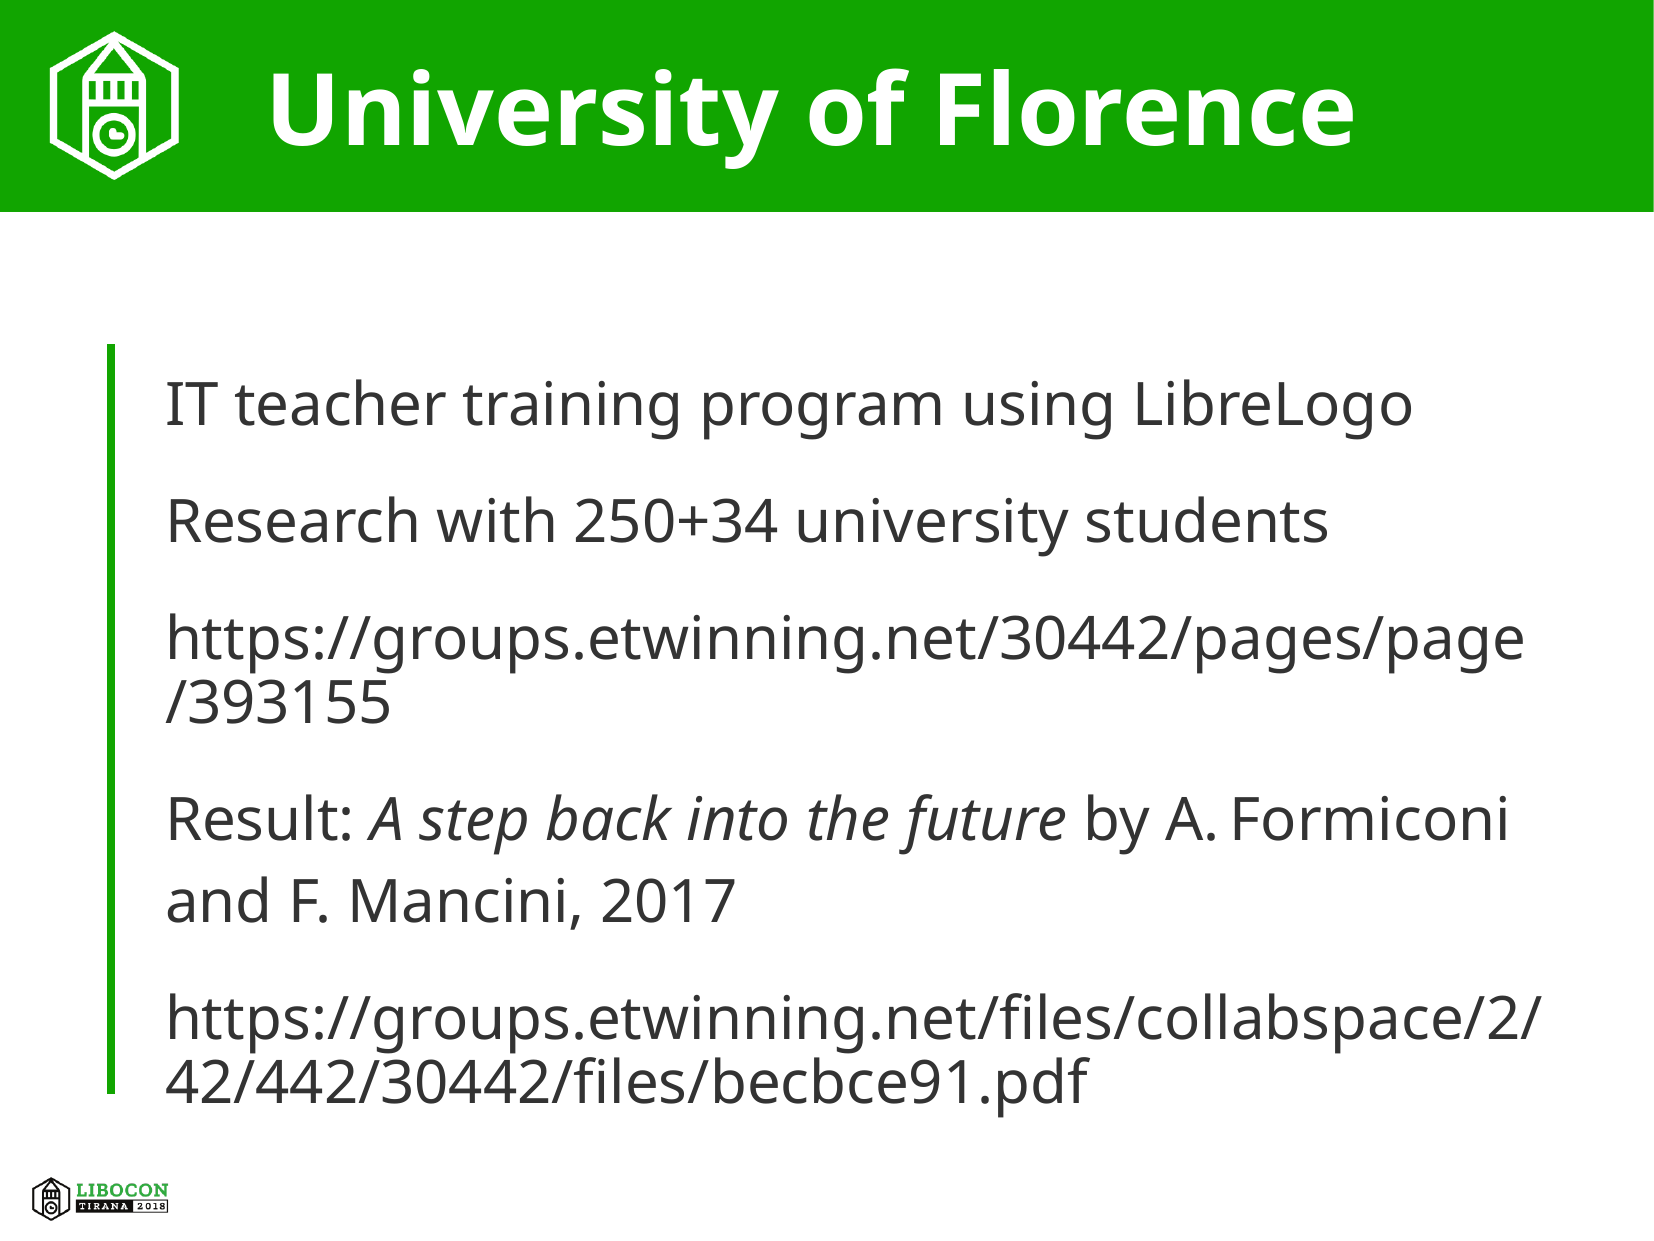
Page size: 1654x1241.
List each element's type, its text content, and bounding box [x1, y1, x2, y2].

list IT teacher training program using LibreLogo Research with 250+34 university students https://groups.etwinning.net/30442/pages/page/393155 Result: A step back into the future by A. Formiconi and F. Mancini, 2017 https://groups.etwinning.net/files/collabspace/2/42/442/30442/files/becbce91.pdf [165, 360, 1546, 1081]
title University of Florence [265, 0, 1606, 223]
picture [0, 0, 1654, 1241]
